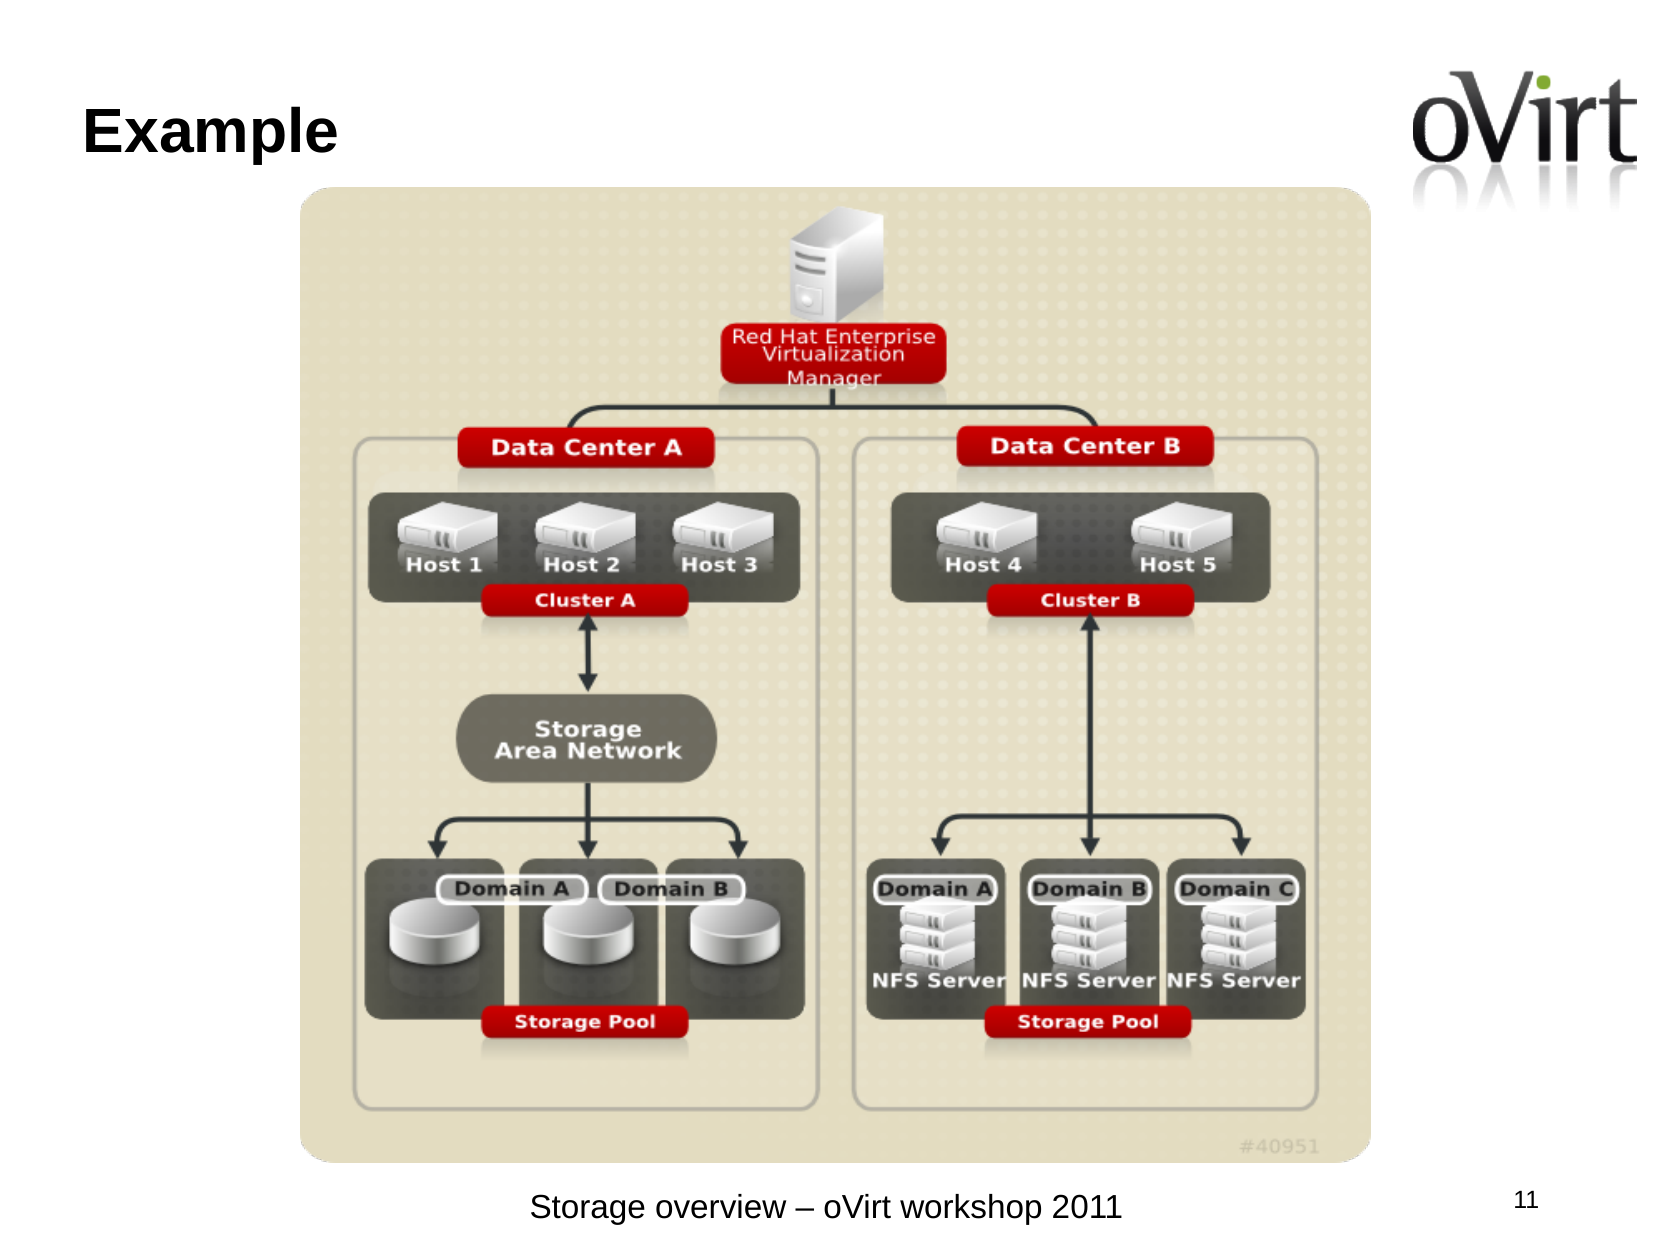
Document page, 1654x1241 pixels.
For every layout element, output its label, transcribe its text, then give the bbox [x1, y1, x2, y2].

picture [300, 187, 1371, 1163]
title Example [82, 37, 1303, 226]
picture [1413, 63, 1637, 212]
